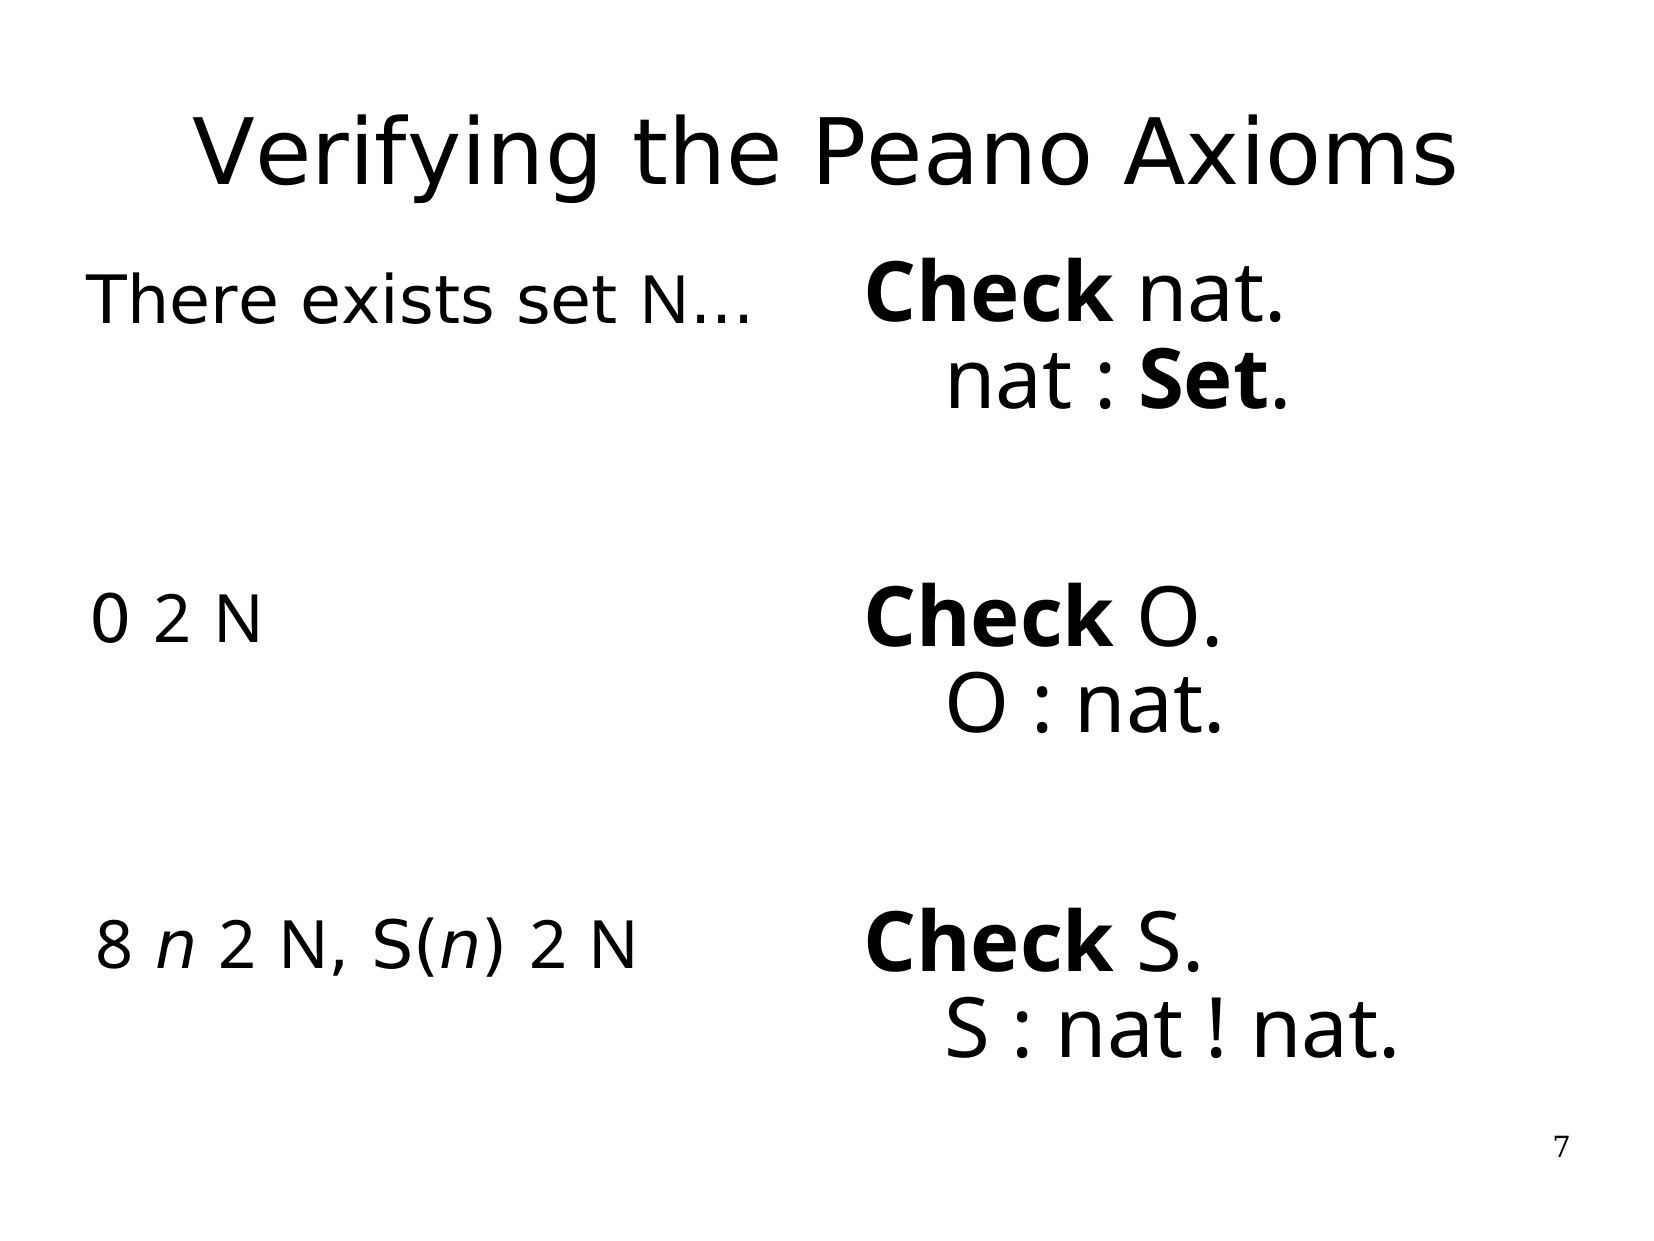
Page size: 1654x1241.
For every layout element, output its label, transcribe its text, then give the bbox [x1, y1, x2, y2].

text_box Check nat. [848, 225, 1374, 356]
title Verifying the Peano Axioms [82, 49, 1571, 257]
text_box Check O. [848, 549, 1262, 680]
text_box Check S. [848, 874, 1262, 1005]
text_box 0 2 N [57, 564, 320, 706]
text_box O : nat. [929, 636, 1262, 868]
text_box S : nat ! nat. [929, 961, 1487, 1241]
text_box There exists set N... [69, 252, 782, 379]
text_box 8 n 2 N, S(n) 2 N [63, 889, 701, 1031]
text_box nat : Set. [929, 311, 1337, 550]
